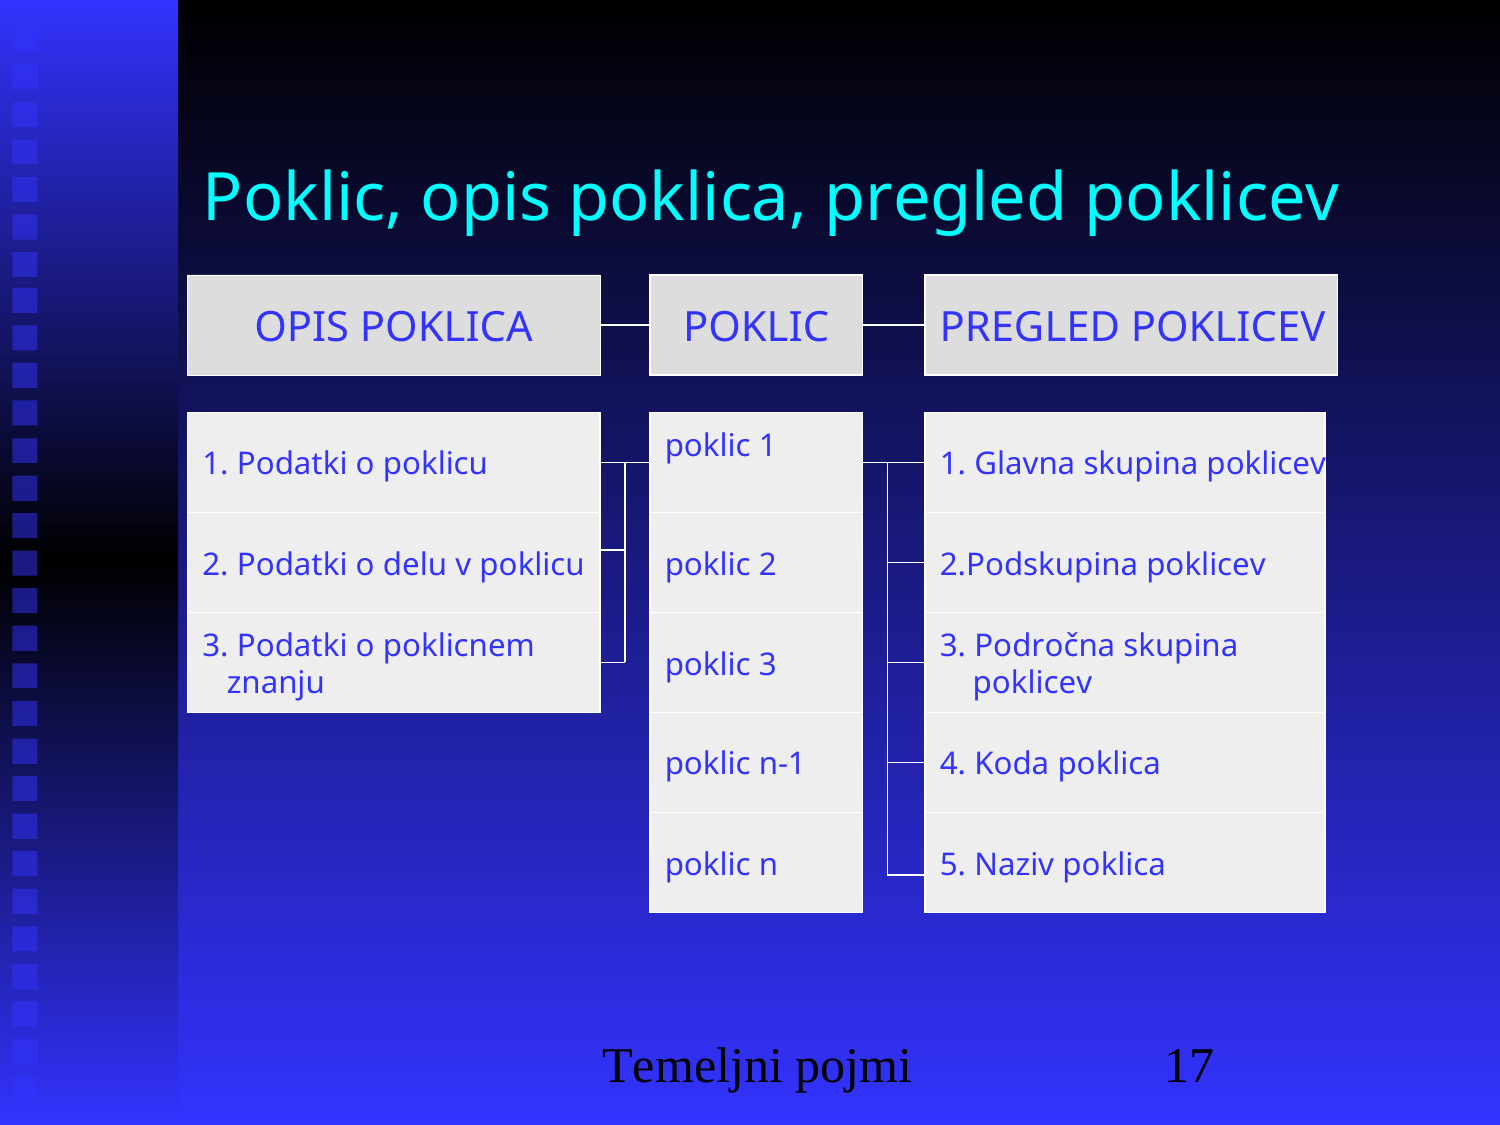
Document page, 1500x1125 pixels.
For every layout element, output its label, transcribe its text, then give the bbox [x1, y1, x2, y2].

text_box poklic 3 [650, 612, 863, 712]
text_box poklic n-1 [650, 712, 863, 813]
text_box 5. Naziv poklica [924, 812, 1326, 913]
text_box 3. Podatki o poklicnem znanju [187, 612, 600, 713]
text_box poklic 1 [650, 412, 863, 512]
text_box 2.Podskupina poklicev [924, 512, 1326, 612]
title Poklic, opis poklica, pregled poklicev [187, 124, 1463, 263]
text_box 3. Področna skupina poklicev [924, 612, 1326, 712]
text_box OPIS POKLICA [187, 274, 600, 375]
text_box POKLIC [650, 274, 863, 375]
text_box 2. Podatki o delu v poklicu [187, 512, 600, 612]
text_box 1. Podatki o poklicu [187, 412, 600, 512]
text_box 4. Koda poklica [924, 712, 1326, 812]
text_box poklic n [650, 813, 863, 913]
text_box 1. Glavna skupina poklicev [924, 412, 1326, 512]
text_box PREGLED POKLICEV [924, 274, 1338, 375]
text_box poklic 2 [650, 512, 863, 612]
